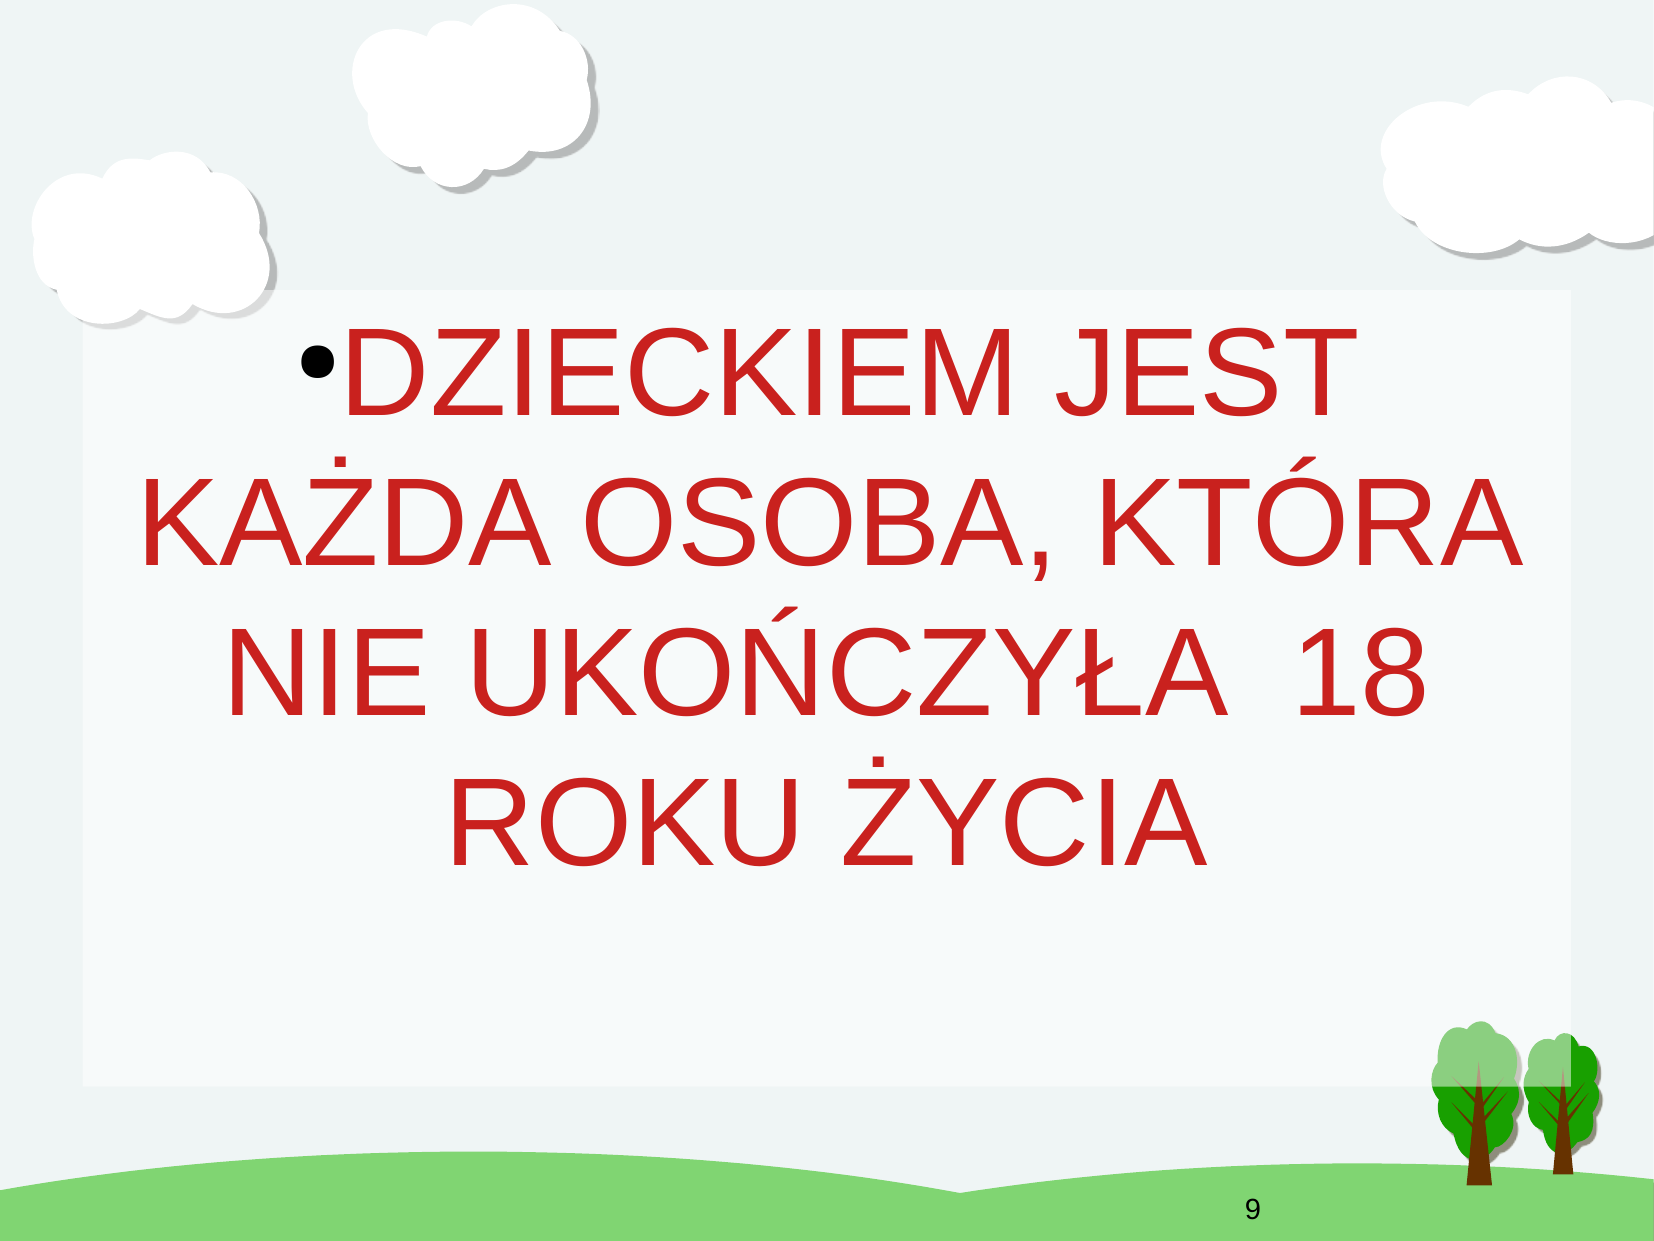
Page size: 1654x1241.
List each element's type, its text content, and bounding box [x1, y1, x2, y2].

list DZIECKIEM JEST KAŻDA OSOBA, KTÓRA NIE UKOŃCZYŁA 18 ROKU ŻYCIA [82, 290, 1571, 1087]
text_box [1244, 1190, 1630, 1241]
